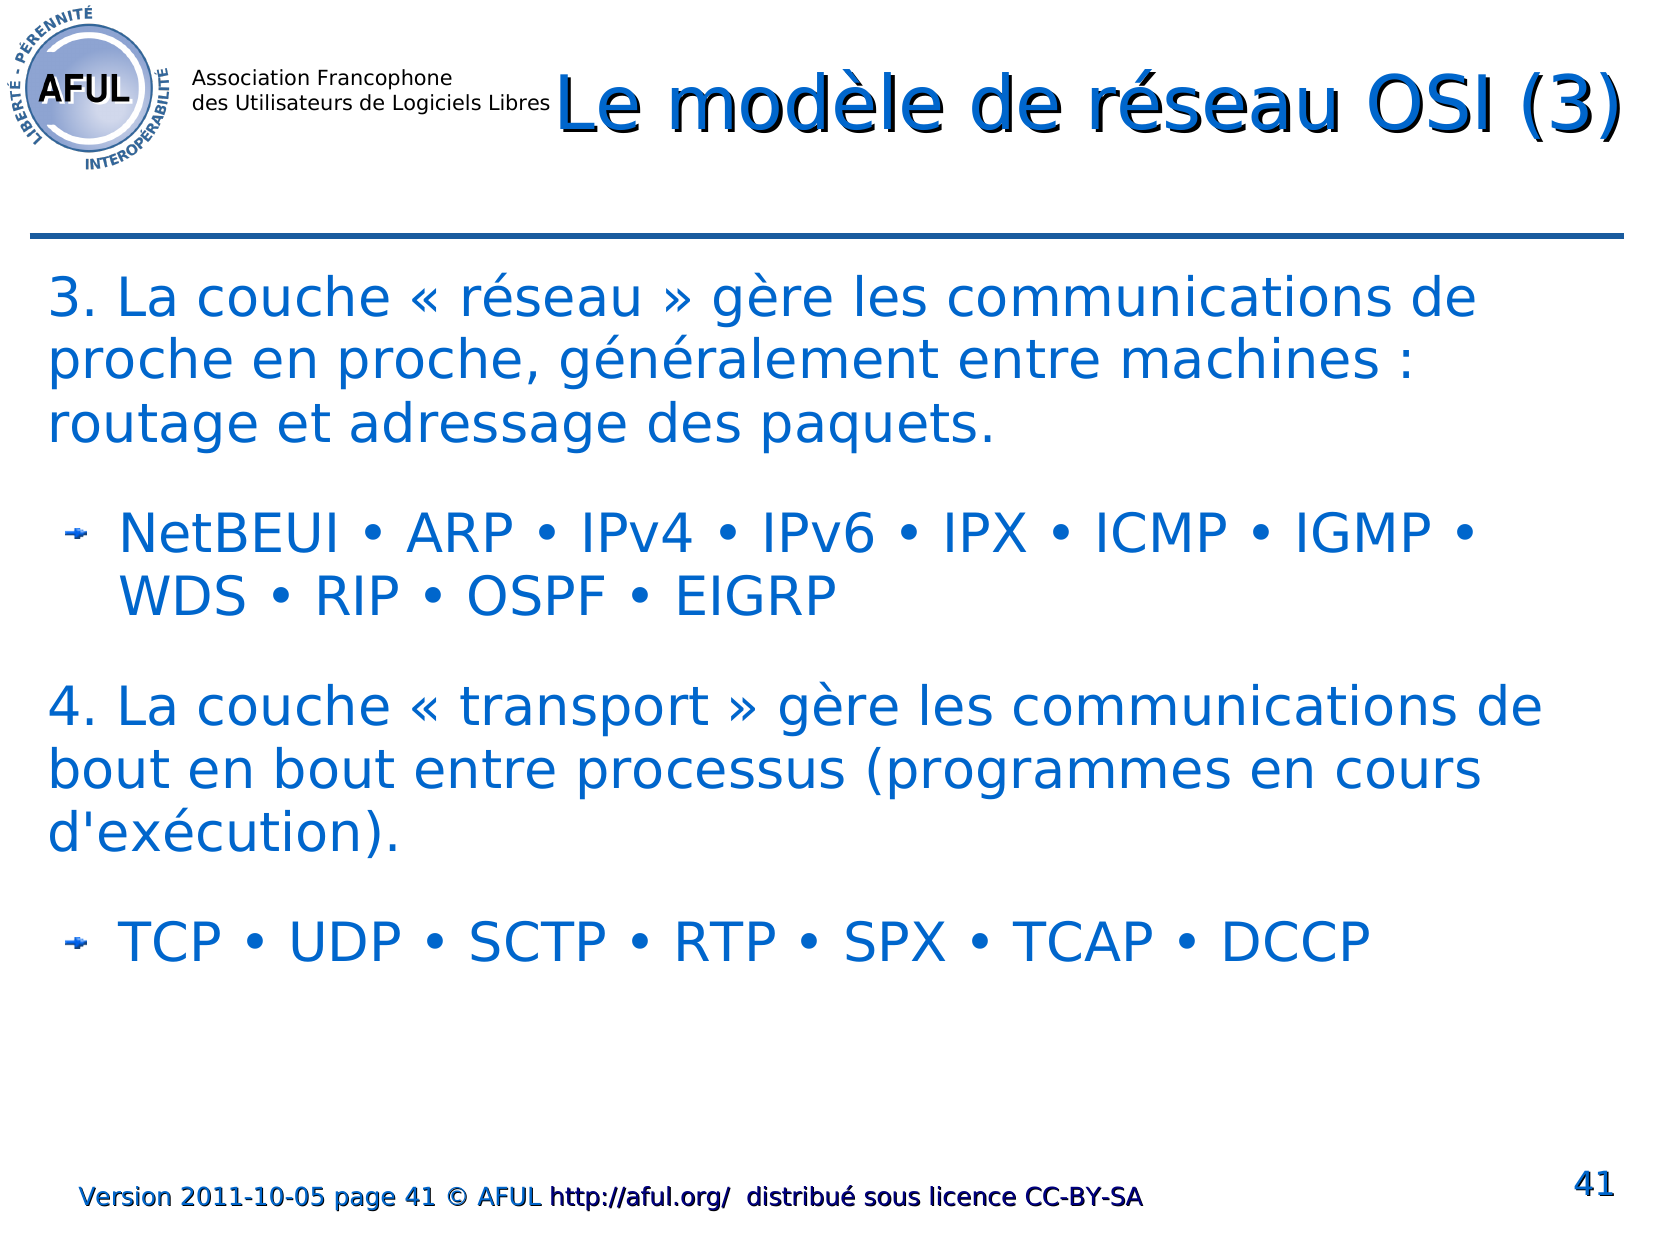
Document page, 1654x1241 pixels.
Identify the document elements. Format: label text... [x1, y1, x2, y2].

title Le modèle de réseau OSI (3) [501, 0, 1625, 207]
picture [0, 0, 178, 178]
list 3. La couche « réseau » gère les communications de proche en proche, généralement entre machines : routage et adressage des paquets. NetBEUI • ARP • IPv4 • IPv6 • IPX • ICMP • IGMP • WDS • RIP • OSPF • EIGRP 4. La couche « transport » gère les communications de bout en bout entre processus (programmes en cours d'exécution). TCP • UDP • SCTP • RTP • SPX • TCAP • DCCP [47, 265, 1595, 1211]
